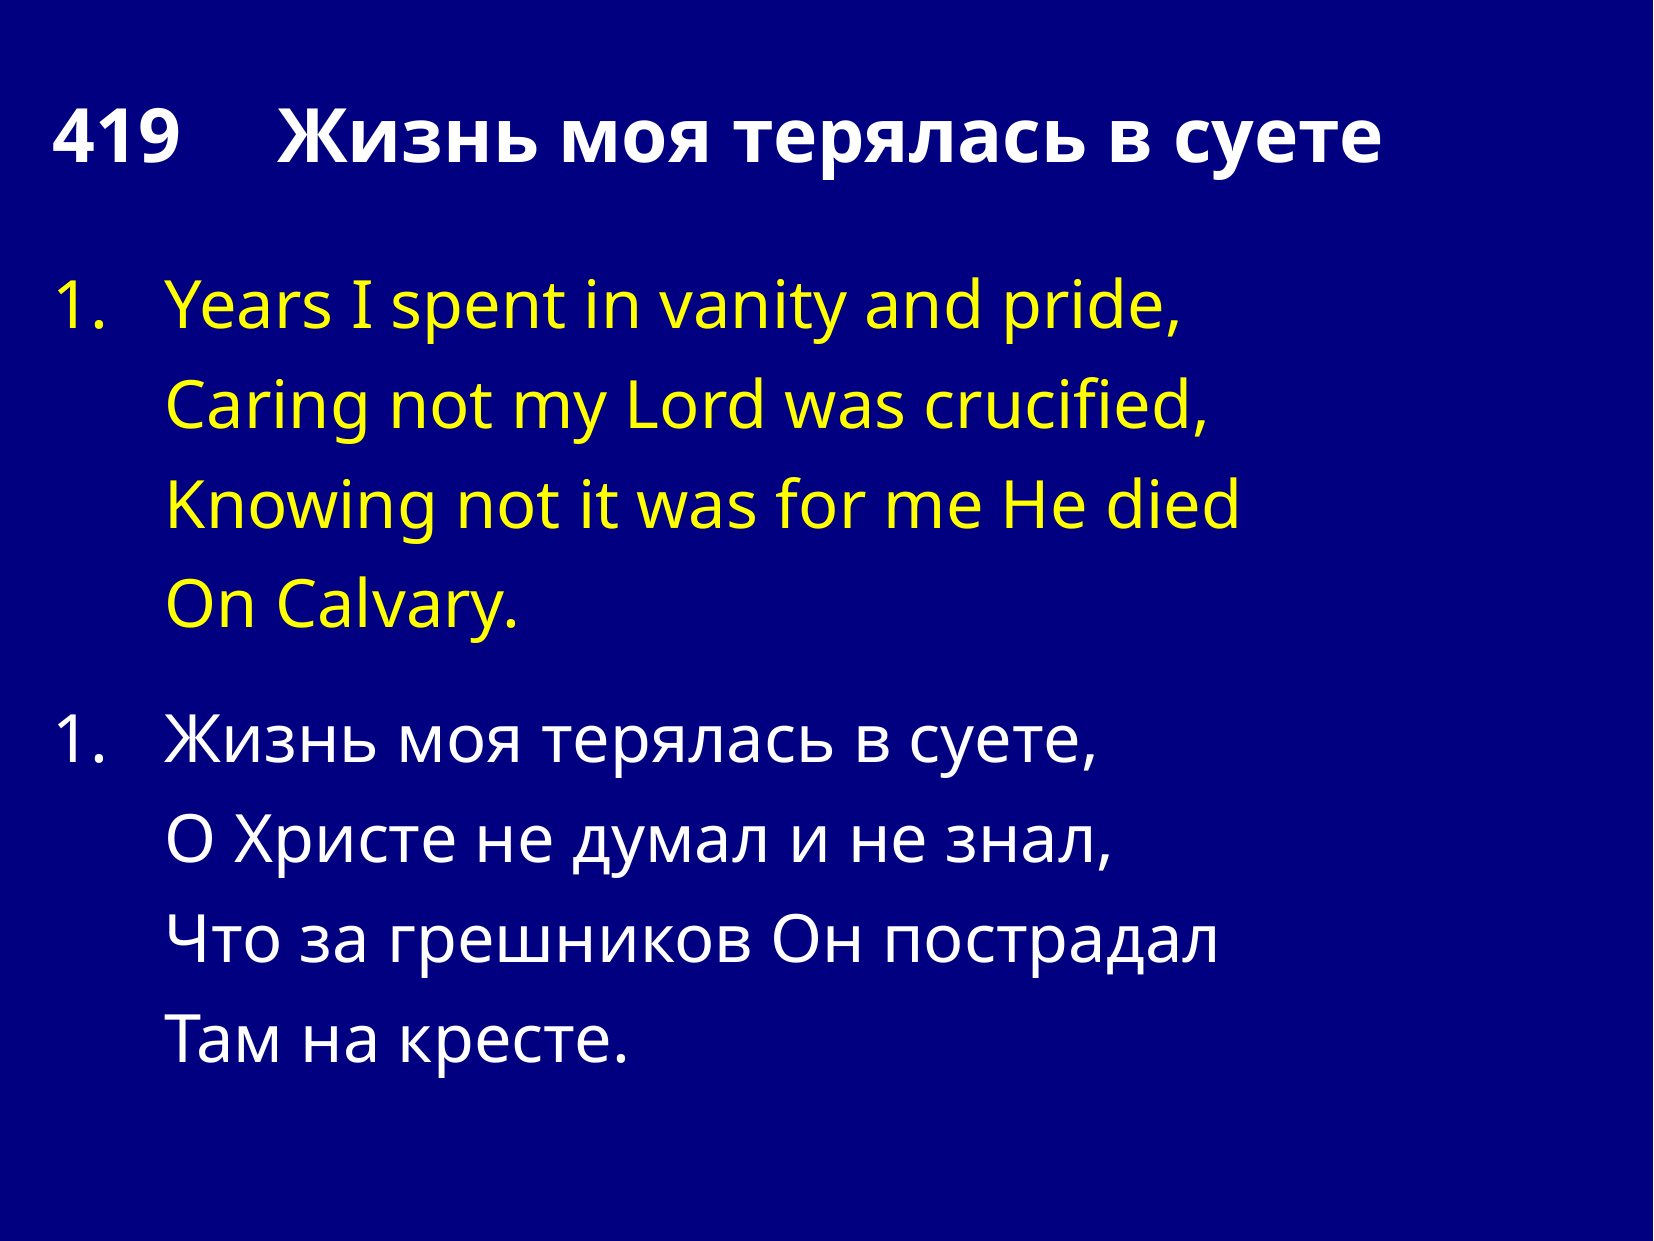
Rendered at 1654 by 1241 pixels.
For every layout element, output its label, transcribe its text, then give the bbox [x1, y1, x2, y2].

text_box 1. Жизнь моя терялась в суете, О Христе не думал и не знал, Что за грешников Он пострадал Там на кресте. [37, 675, 1576, 1163]
text_box 419 Жизнь моя терялась в суете [37, 75, 1576, 188]
text_box 1. Years I spent in vanity and pride, Caring not my Lord was crucified, Knowing not it was for me He died On Calvary. [37, 188, 1576, 638]
